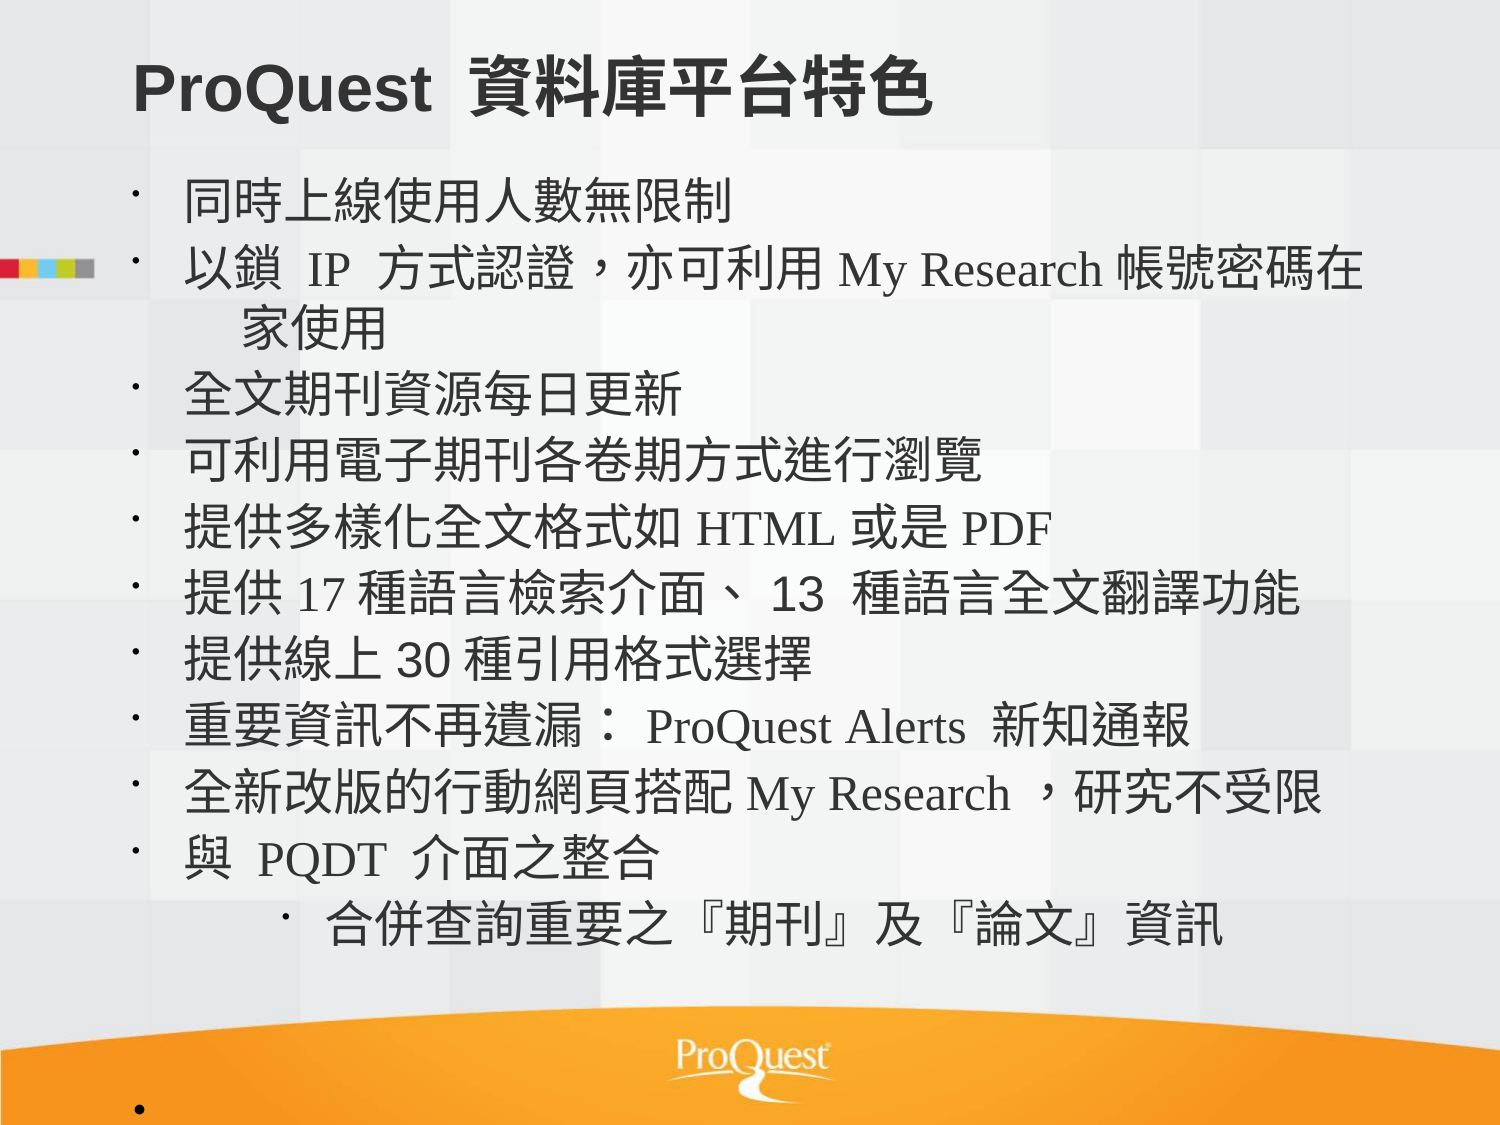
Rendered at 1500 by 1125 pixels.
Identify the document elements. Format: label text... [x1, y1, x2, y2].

title ProQuest 資料庫平台特色 [62, 37, 1238, 213]
list 同時上線使用人數無限制 以鎖 IP 方式認證，亦可利用My Research帳號密碼在家使用 全文期刊資源每日更新 可利用電子期刊各卷期方式進行瀏覽 提供多樣化全文格式如HTML或是PDF 提供17種語言檢索介面、13 種語言全文翻譯功能 提供線上30種引用格式選擇 重要資訊不再遺漏：ProQuest Alerts 新知通報 全新改版的行動網頁搭配My Research，研究不受限 與 PQDT 介面之整合 合併查詢重要之『期刊』及『論文』資訊 [112, 162, 1401, 1026]
